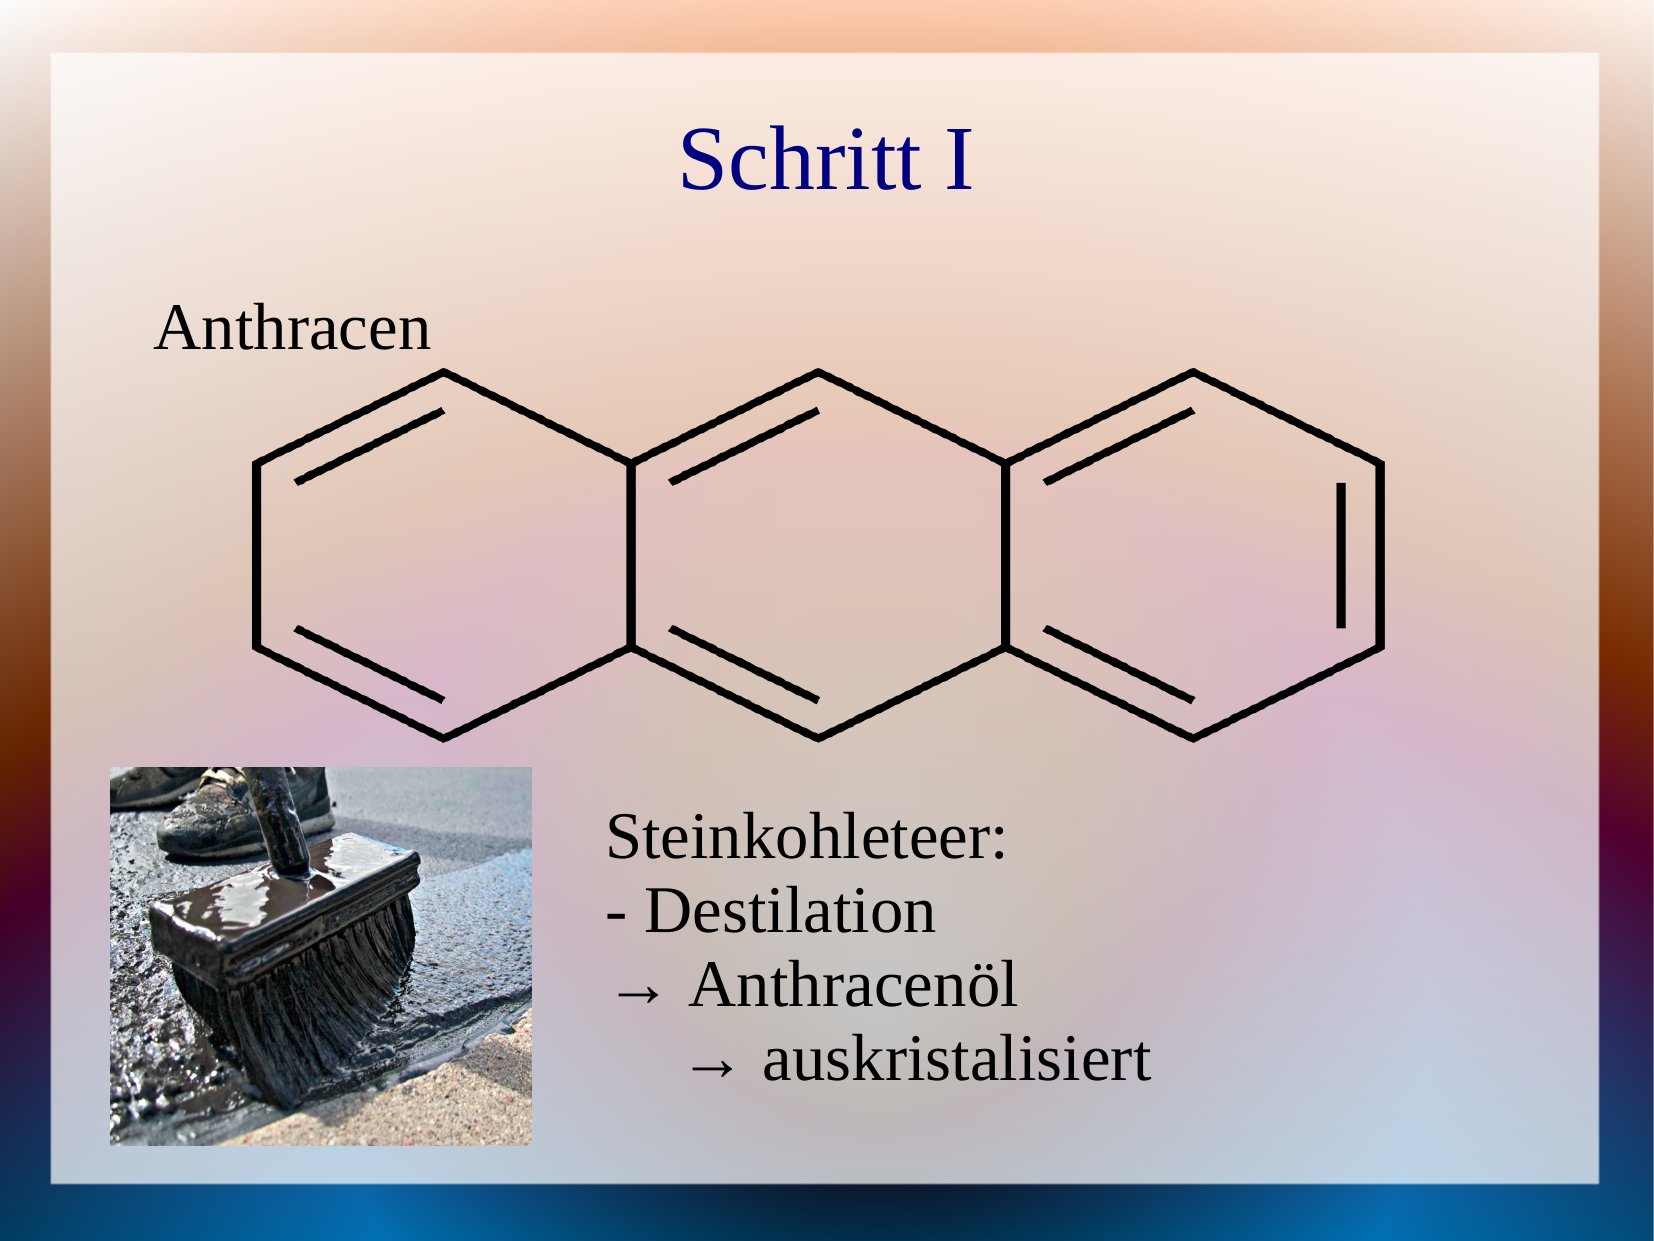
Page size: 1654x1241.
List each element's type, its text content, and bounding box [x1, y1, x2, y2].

picture [0, 0, 1654, 1241]
list Anthracen [82, 290, 1571, 1034]
title Schritt I [82, 55, 1571, 263]
text_box Steinkohleteer: - Destilation → Anthracenöl → auskristalisiert [590, 791, 1217, 1175]
